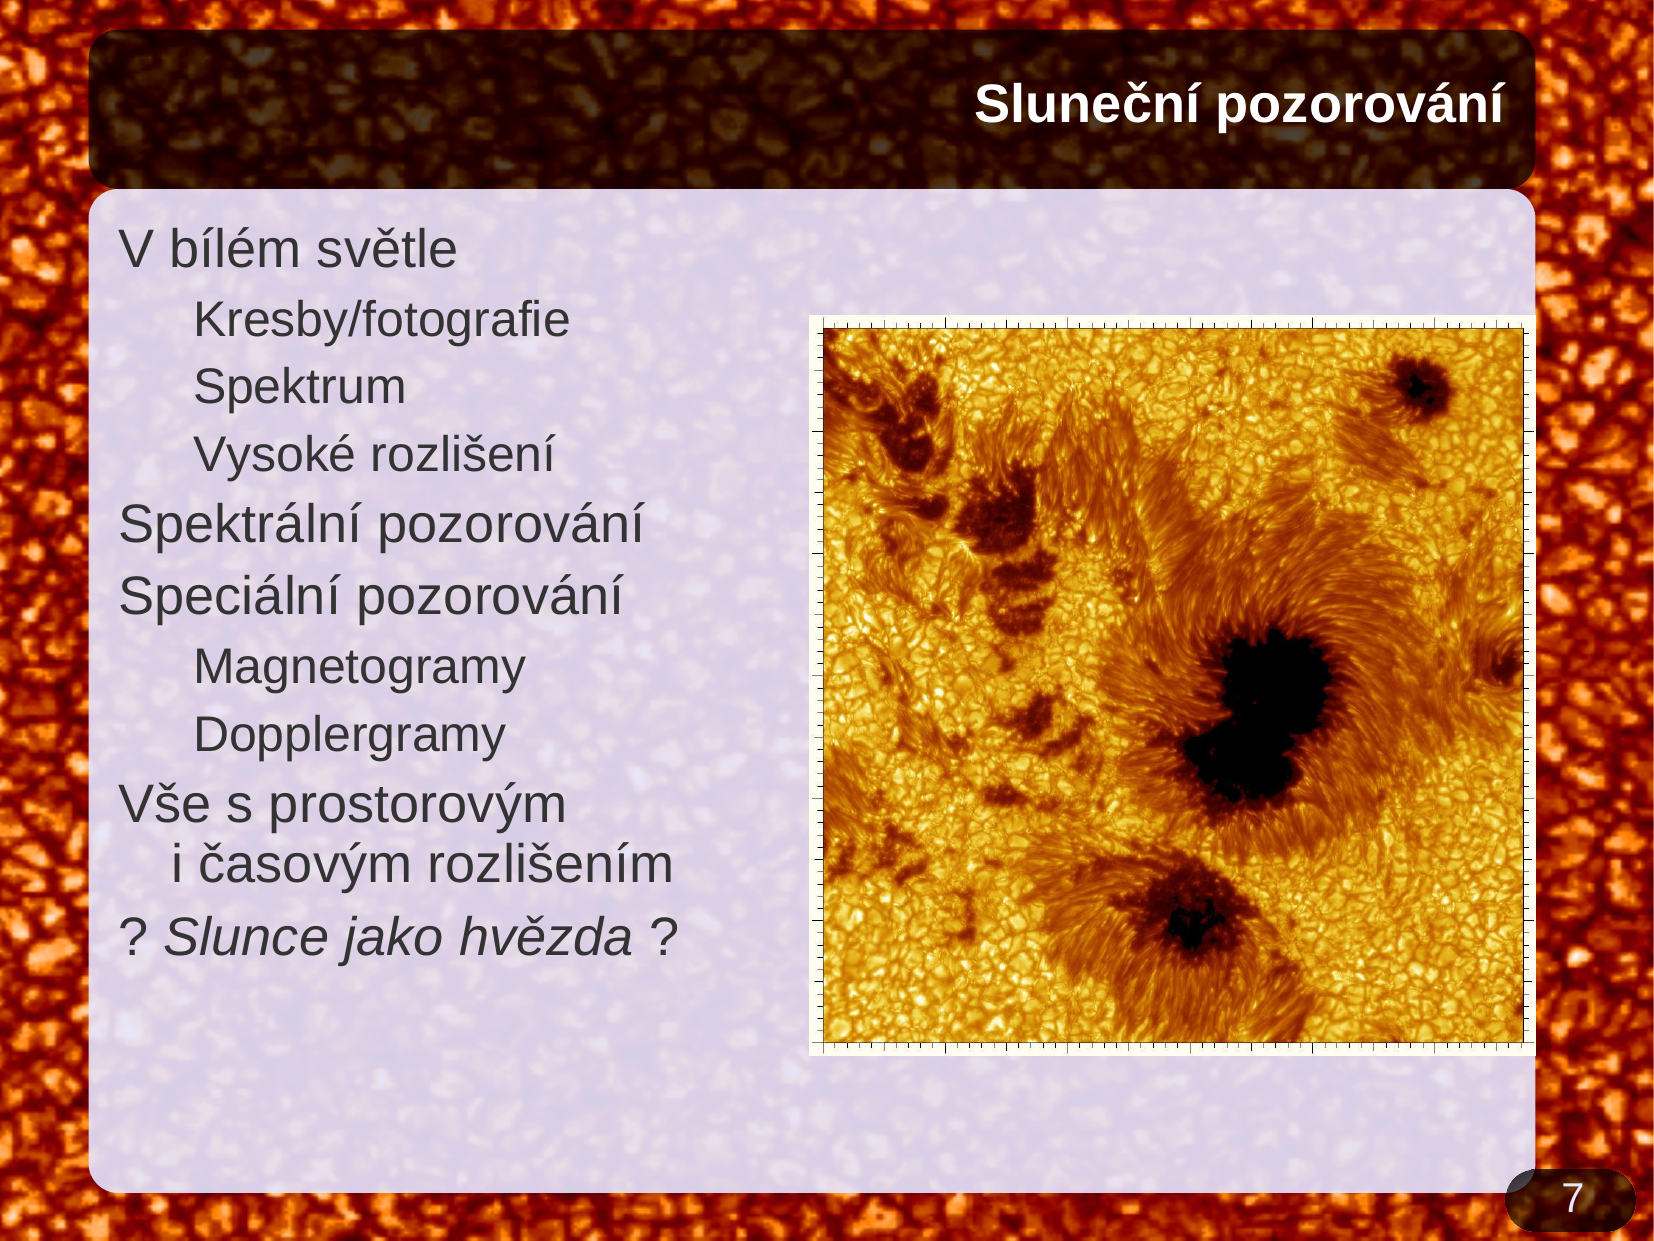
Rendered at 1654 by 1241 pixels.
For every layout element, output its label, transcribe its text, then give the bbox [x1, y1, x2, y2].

list V bílém světle Kresby/fotografie Spektrum Vysoké rozlišení Spektrální pozorování Speciální pozorování Magnetogramy Dopplergramy Vše s prostorovým i časovým rozlišením ? Slunce jako hvězda ? [118, 218, 781, 967]
picture [0, 0, 1654, 1241]
title Sluneční pozorování [118, 59, 1506, 148]
